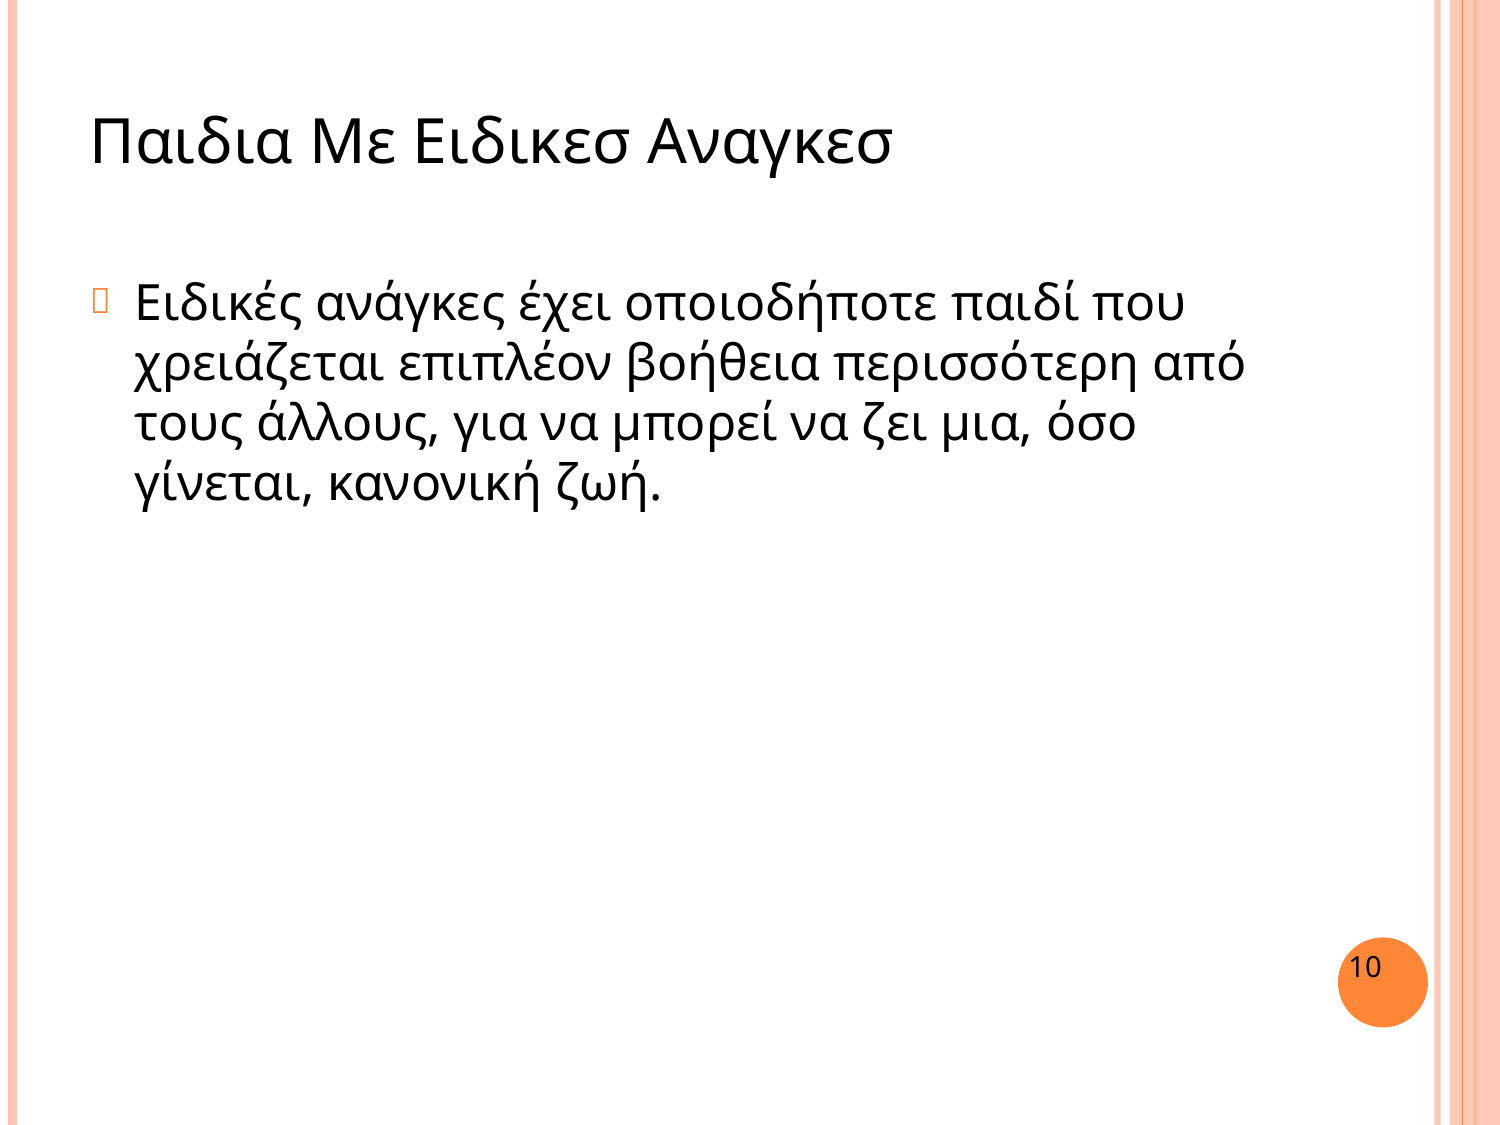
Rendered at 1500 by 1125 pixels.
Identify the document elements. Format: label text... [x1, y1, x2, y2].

list Ειδικές ανάγκες έχει οποιοδήποτε παιδί που χρειάζεται επιπλέον βοήθεια περισσότερη από τους άλλους, για να μπορεί να ζει μια, όσο γίνεται, κανονική ζωή. [75, 262, 1300, 1062]
title Παιδια Με Ειδικεσ Αναγκεσ [75, 45, 1300, 233]
slide_number <αριθμός> [1333, 940, 1434, 1027]
